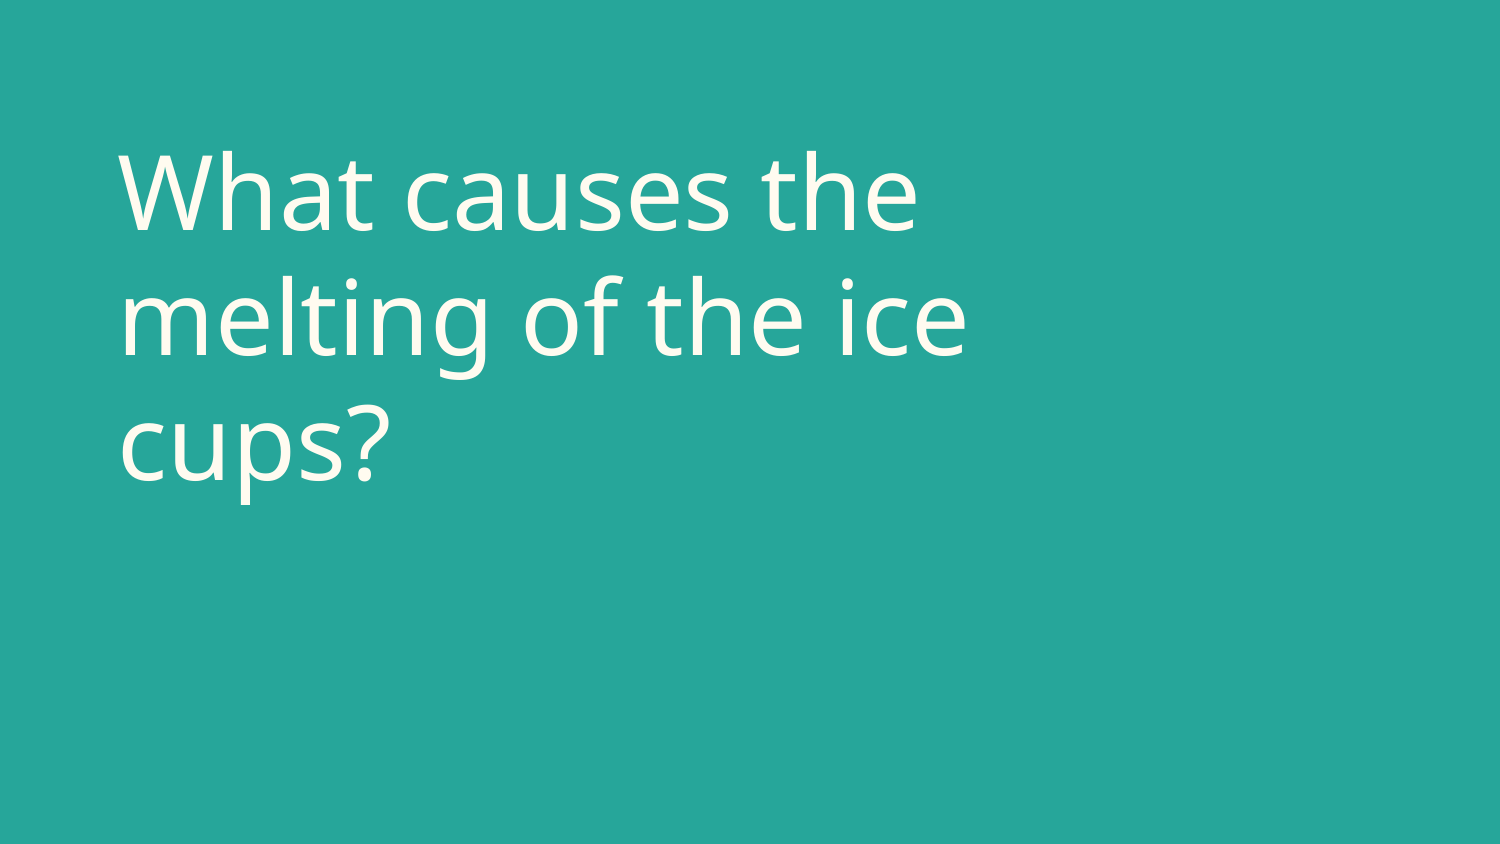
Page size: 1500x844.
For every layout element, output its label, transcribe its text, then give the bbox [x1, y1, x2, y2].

title What causes the melting of the ice cups? [102, 0, 1186, 650]
